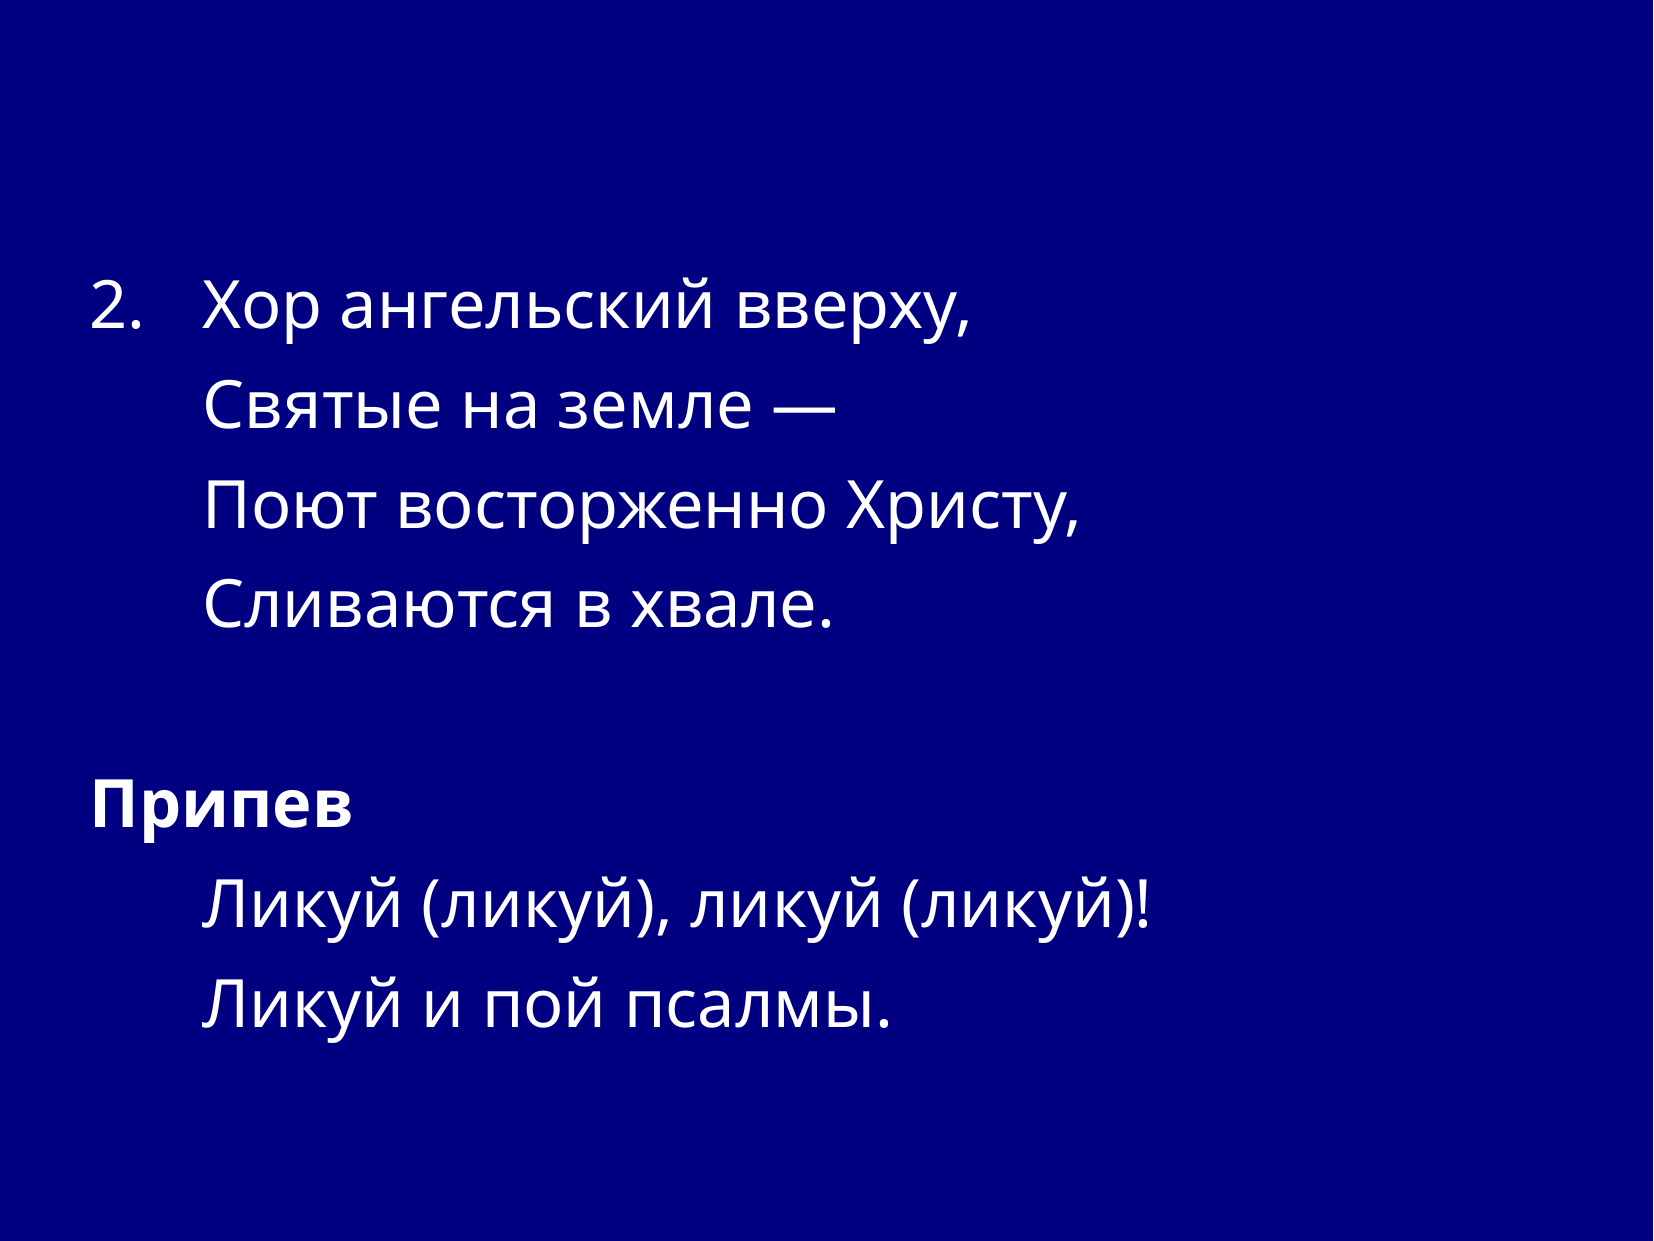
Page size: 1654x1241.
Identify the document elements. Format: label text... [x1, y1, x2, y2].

text_box 2. Хор ангельский вверху, Святые на земле ― Поют восторженно Христу, Сливаются в хвале. Припев Ликуй (ликуй), ликуй (ликуй)! Ликуй и пой псалмы. [75, 150, 1576, 1163]
